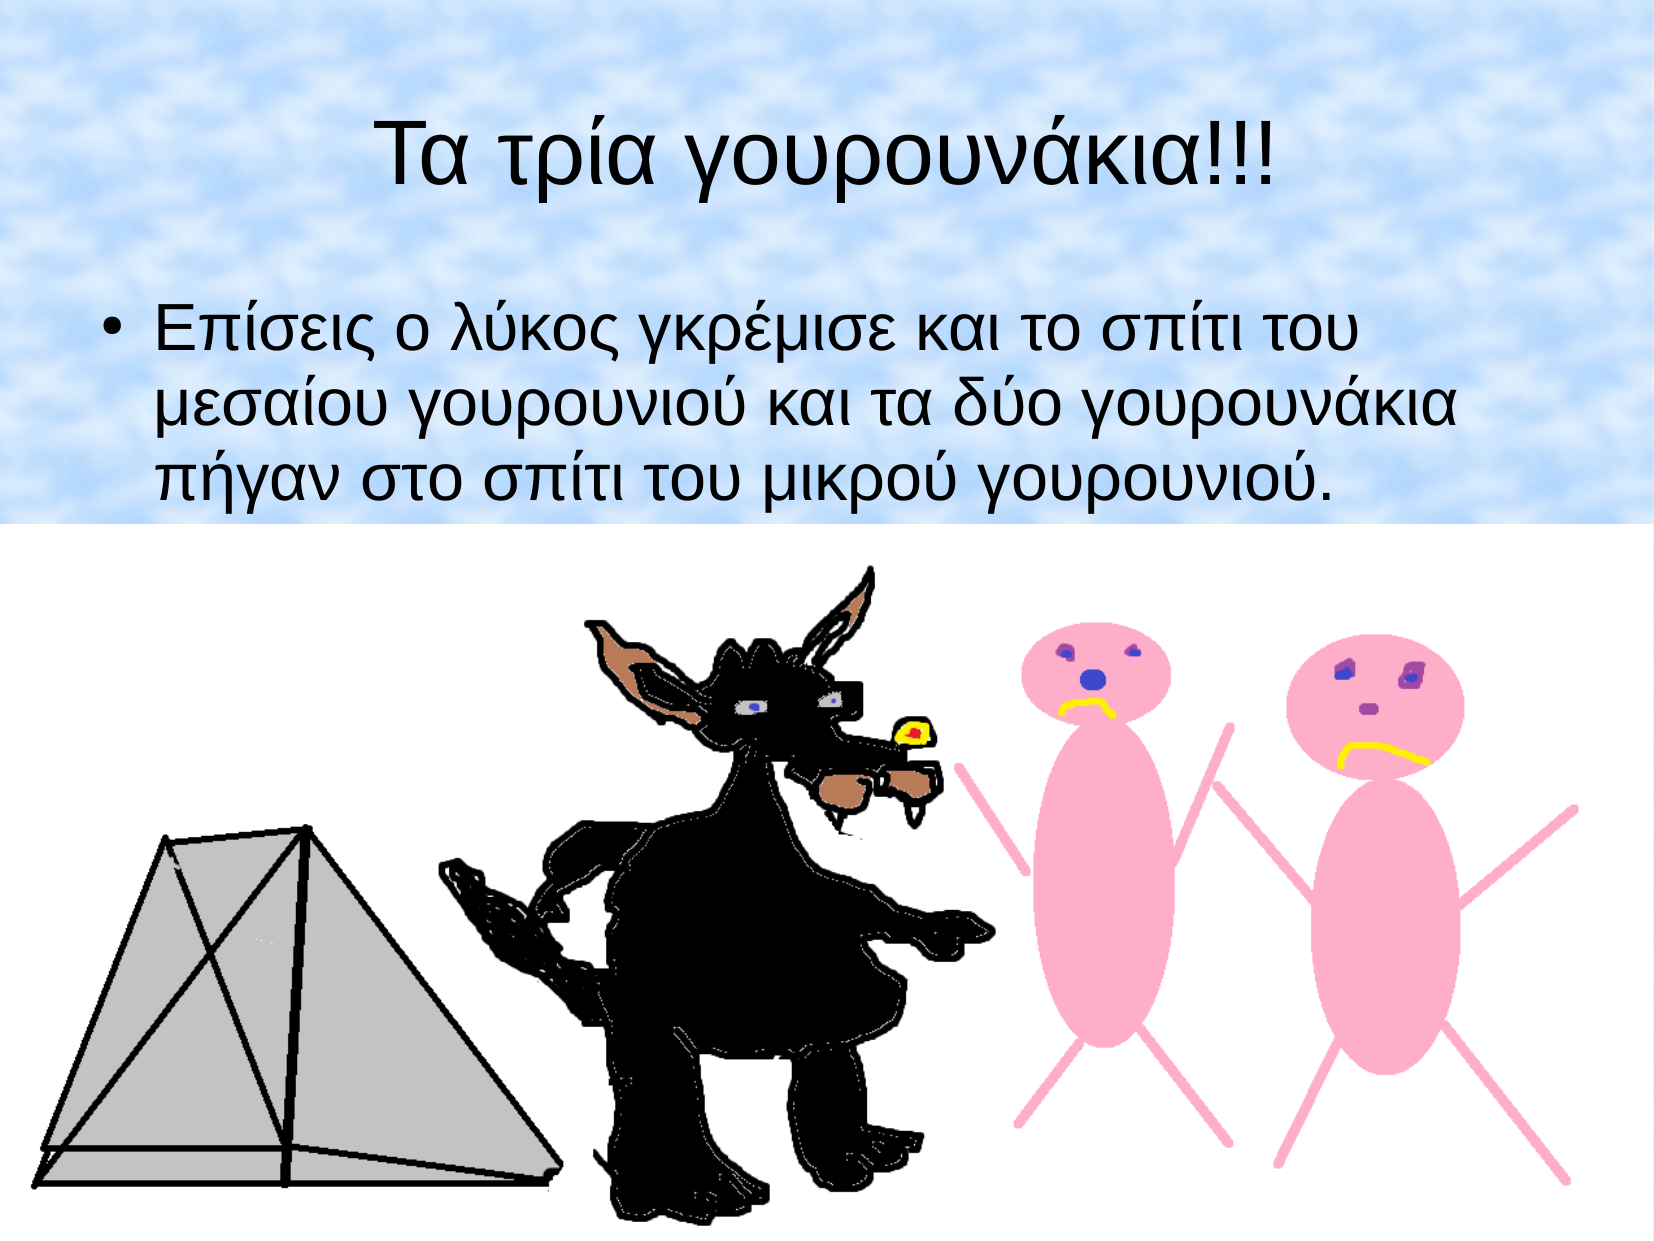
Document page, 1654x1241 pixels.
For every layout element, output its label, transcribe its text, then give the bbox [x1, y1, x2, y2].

list Επίσεις ο λύκος γκρέμισε και το σπίτι του μεσαίου γουρουνιού και τα δύο γουρουνάκια πήγαν στο σπίτι του μικρού γουρουνιού. [82, 290, 1538, 524]
title Τα τρία γουρουνάκια!!! [82, 49, 1571, 257]
picture [0, 0, 1654, 1241]
